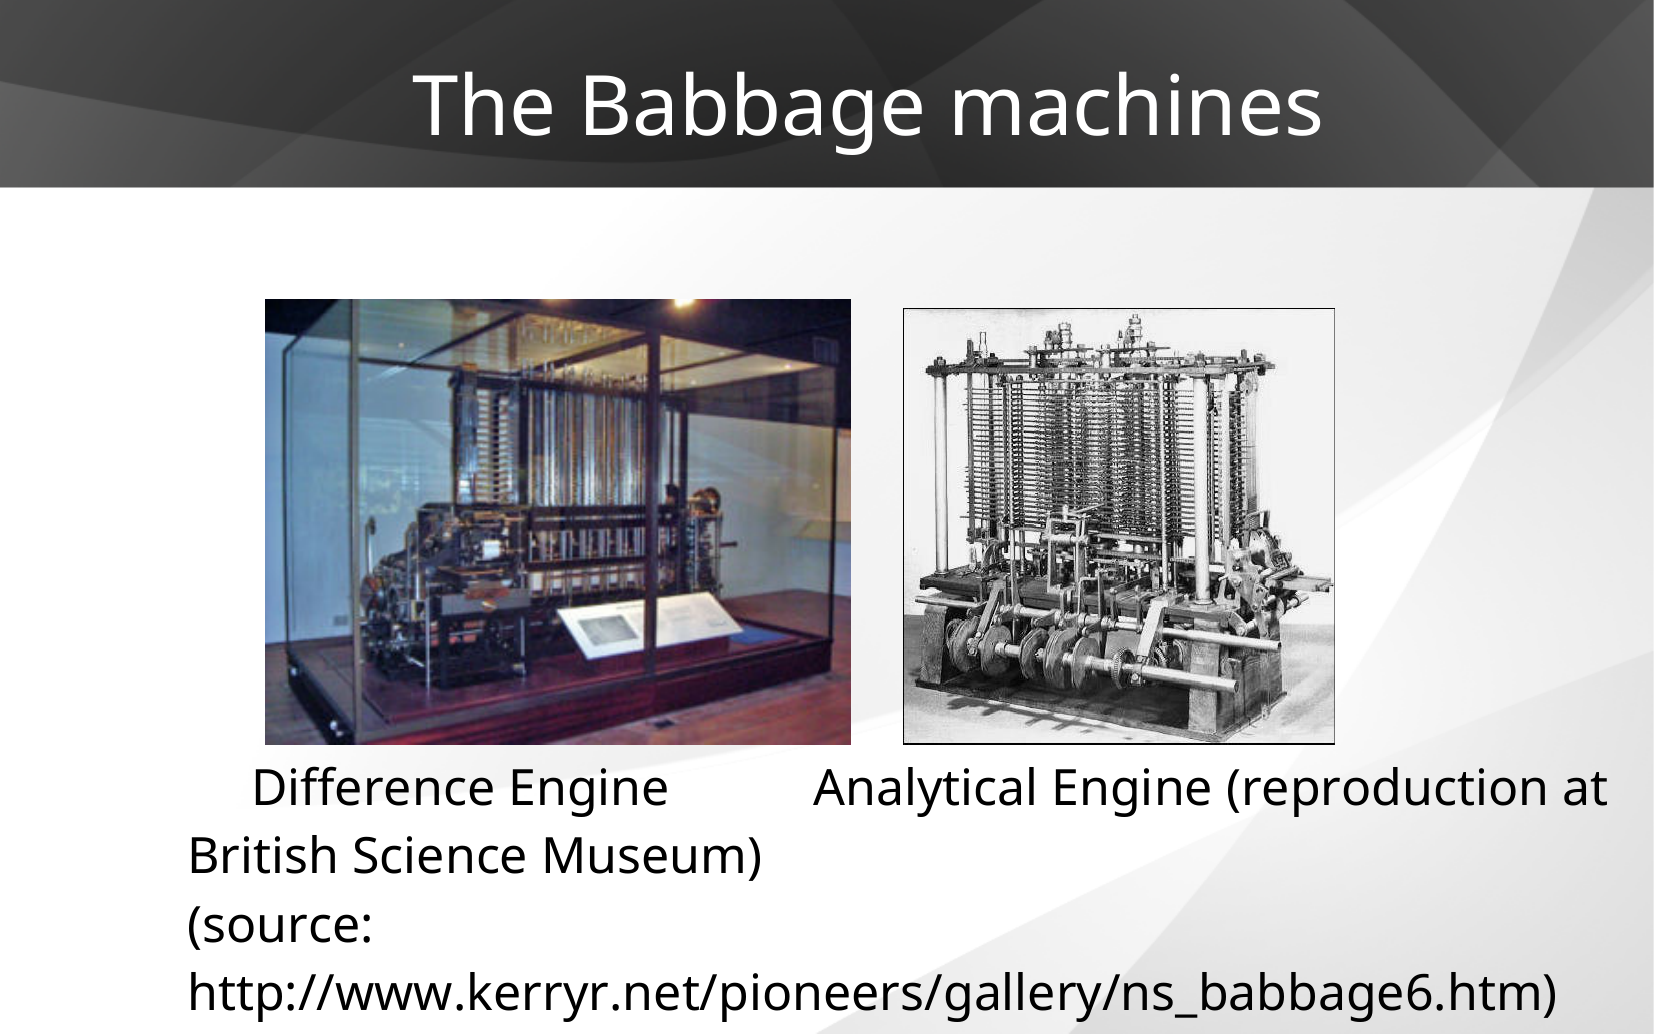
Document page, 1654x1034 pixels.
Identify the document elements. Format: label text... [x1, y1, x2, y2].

list Difference Engine Analytical Engine (reproduction at British Science Museum) (source: http://www.kerryr.net/pioneers/gallery/ns_babbage6.htm) [45, 752, 1651, 1034]
title The Babbage machines [124, 0, 1613, 208]
picture [0, 0, 1654, 1034]
